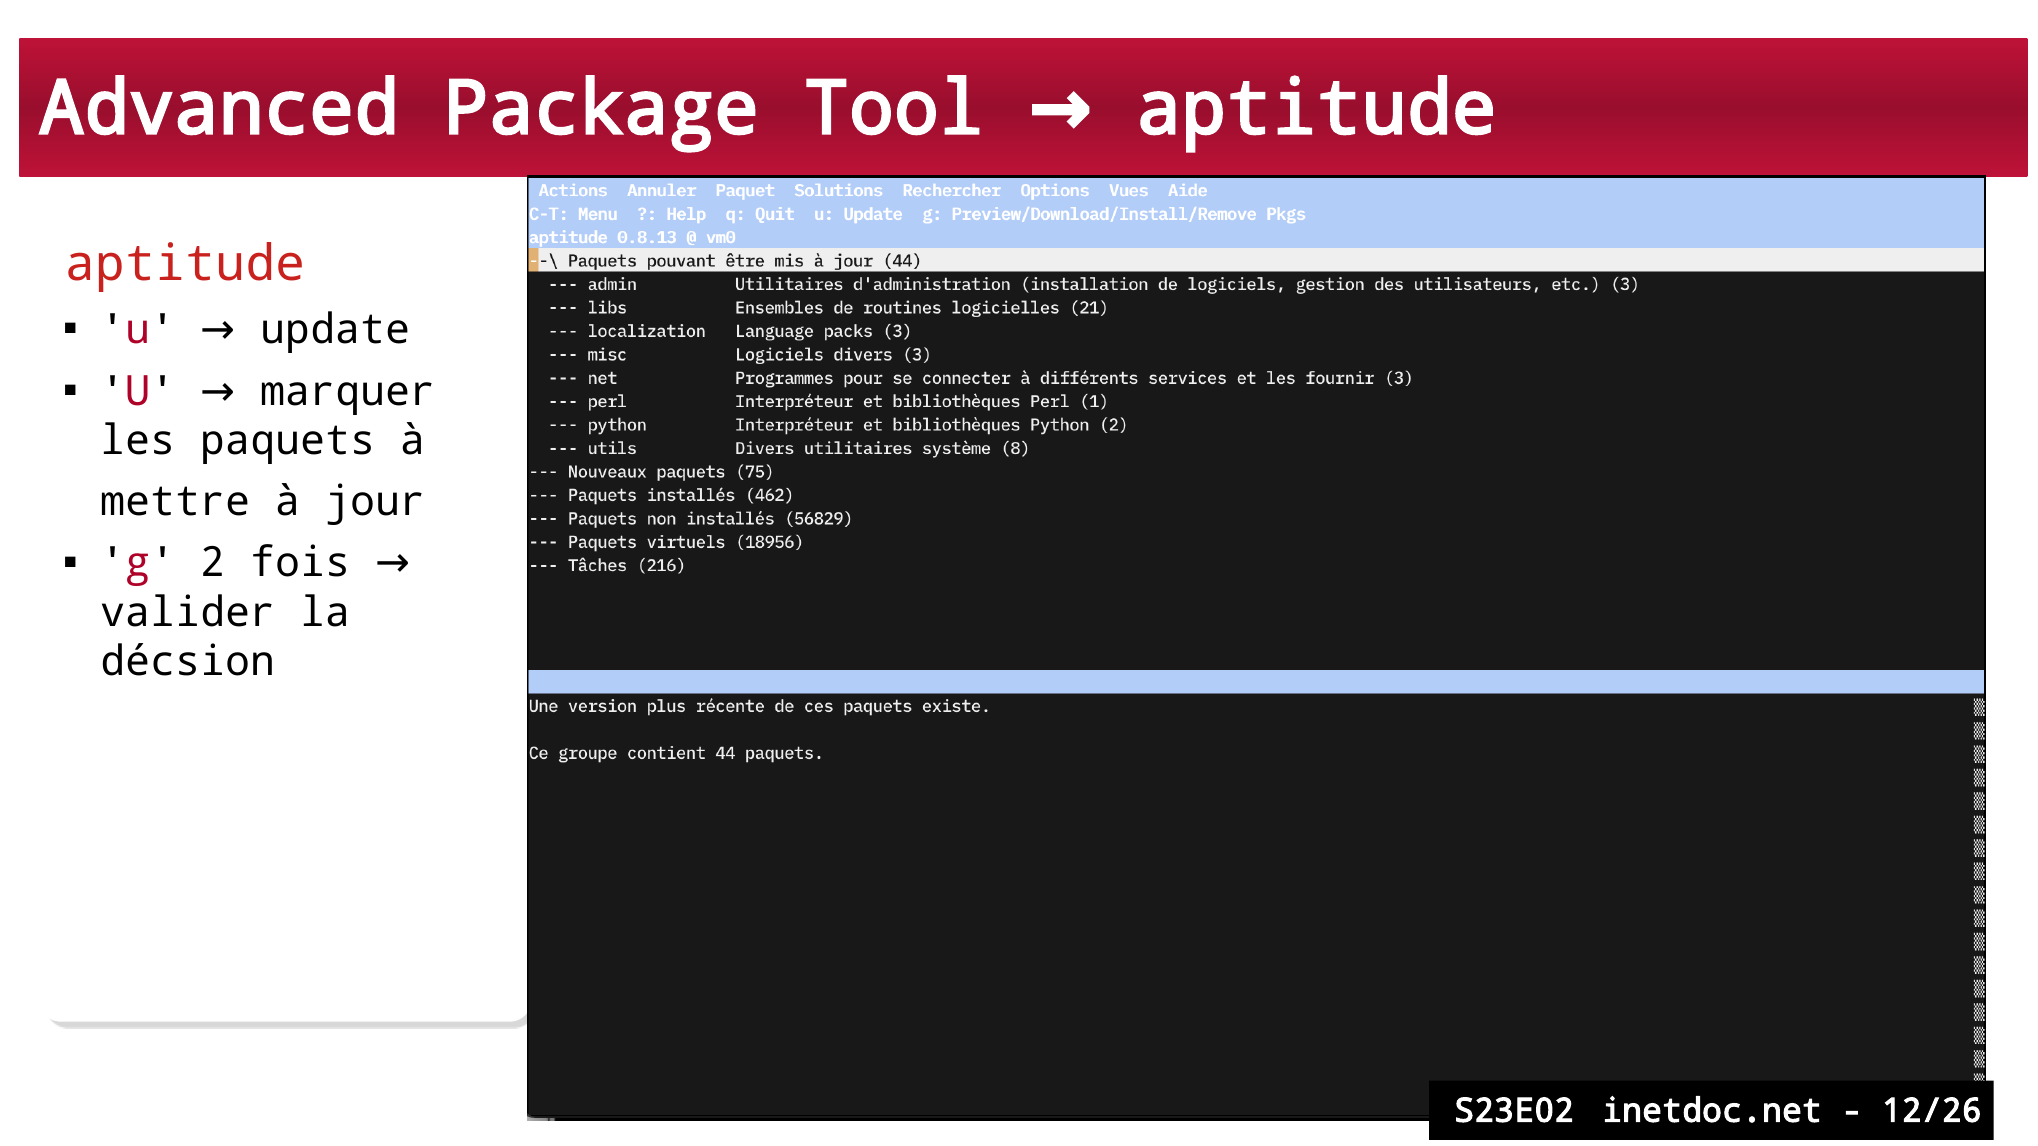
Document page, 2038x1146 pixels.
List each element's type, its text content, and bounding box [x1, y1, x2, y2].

text_box Advanced Package Tool → aptitude [19, 38, 2028, 177]
text_box S23E02 inetdoc.net - <numéro>/26 [1429, 1080, 1994, 1140]
text_box aptitude 'u' → update 'U' → marquer les paquets à mettre à jour 'g' 2 fois → valider la décsion [38, 212, 527, 1022]
picture [527, 175, 1986, 1121]
